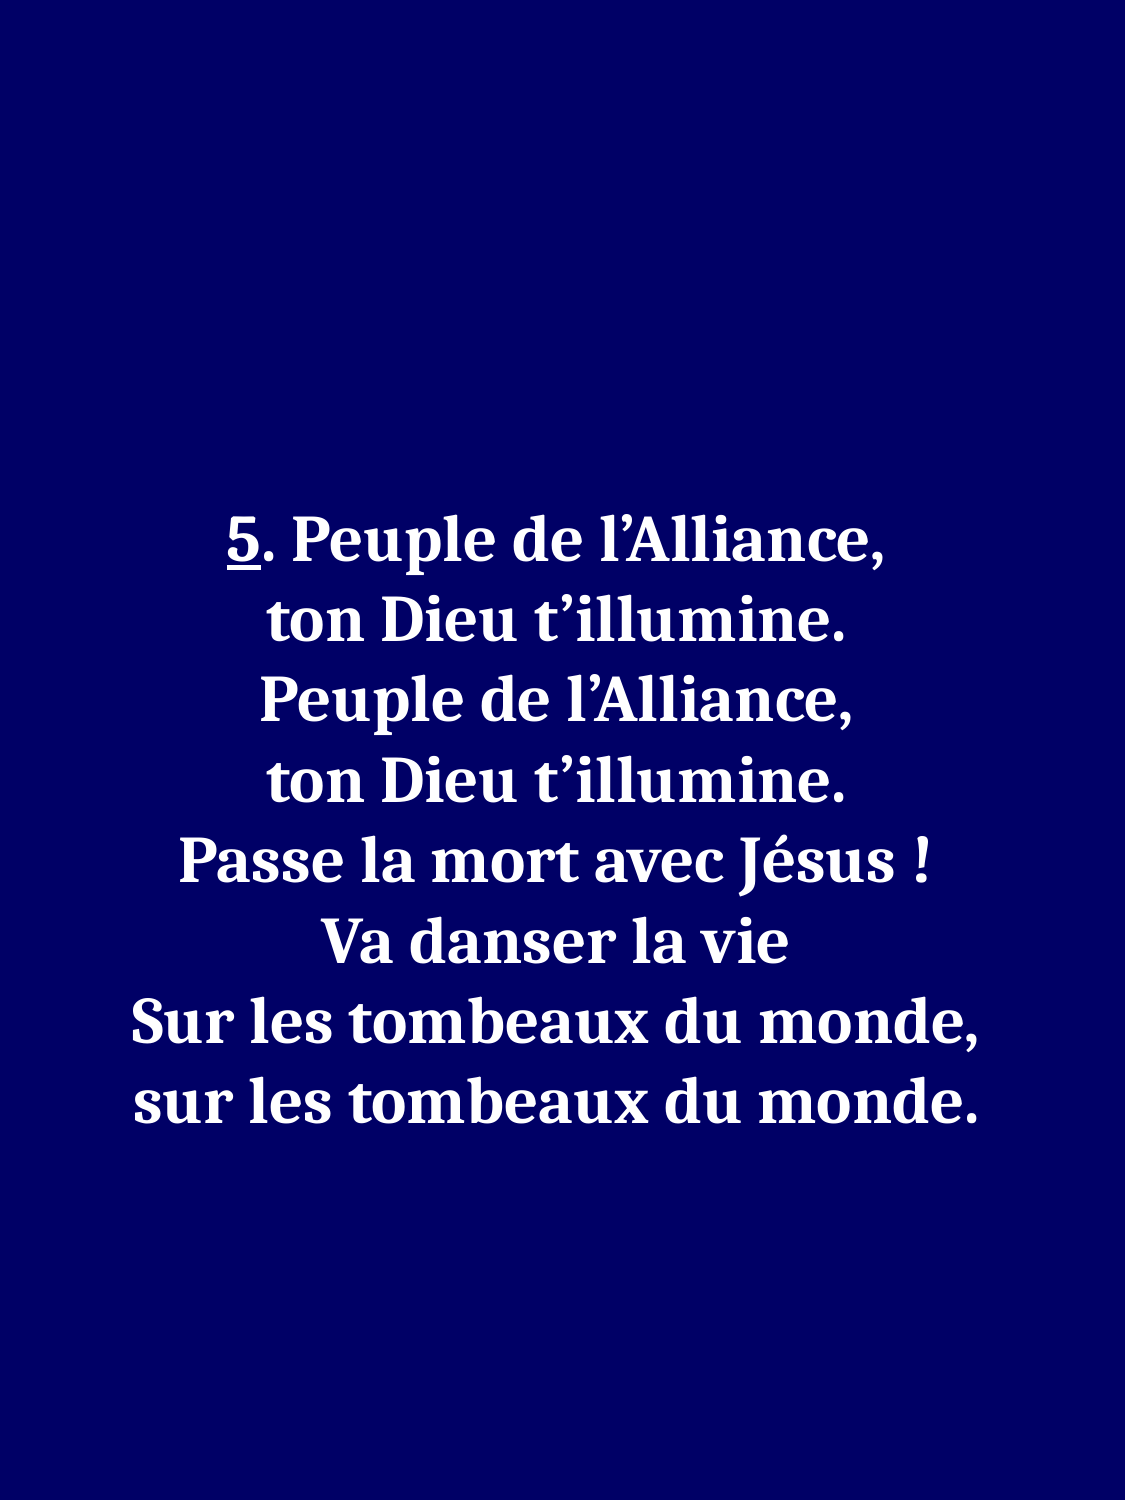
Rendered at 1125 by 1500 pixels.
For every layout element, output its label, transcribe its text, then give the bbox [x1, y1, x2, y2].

text_box 5. Peuple de l’Alliance, ton Dieu t’illumine. Peuple de l’Alliance, ton Dieu t’illumine. Passe la mort avec Jésus ! Va danser la vie Sur les tombeaux du monde, sur les tombeaux du monde. [0, 325, 1114, 1306]
